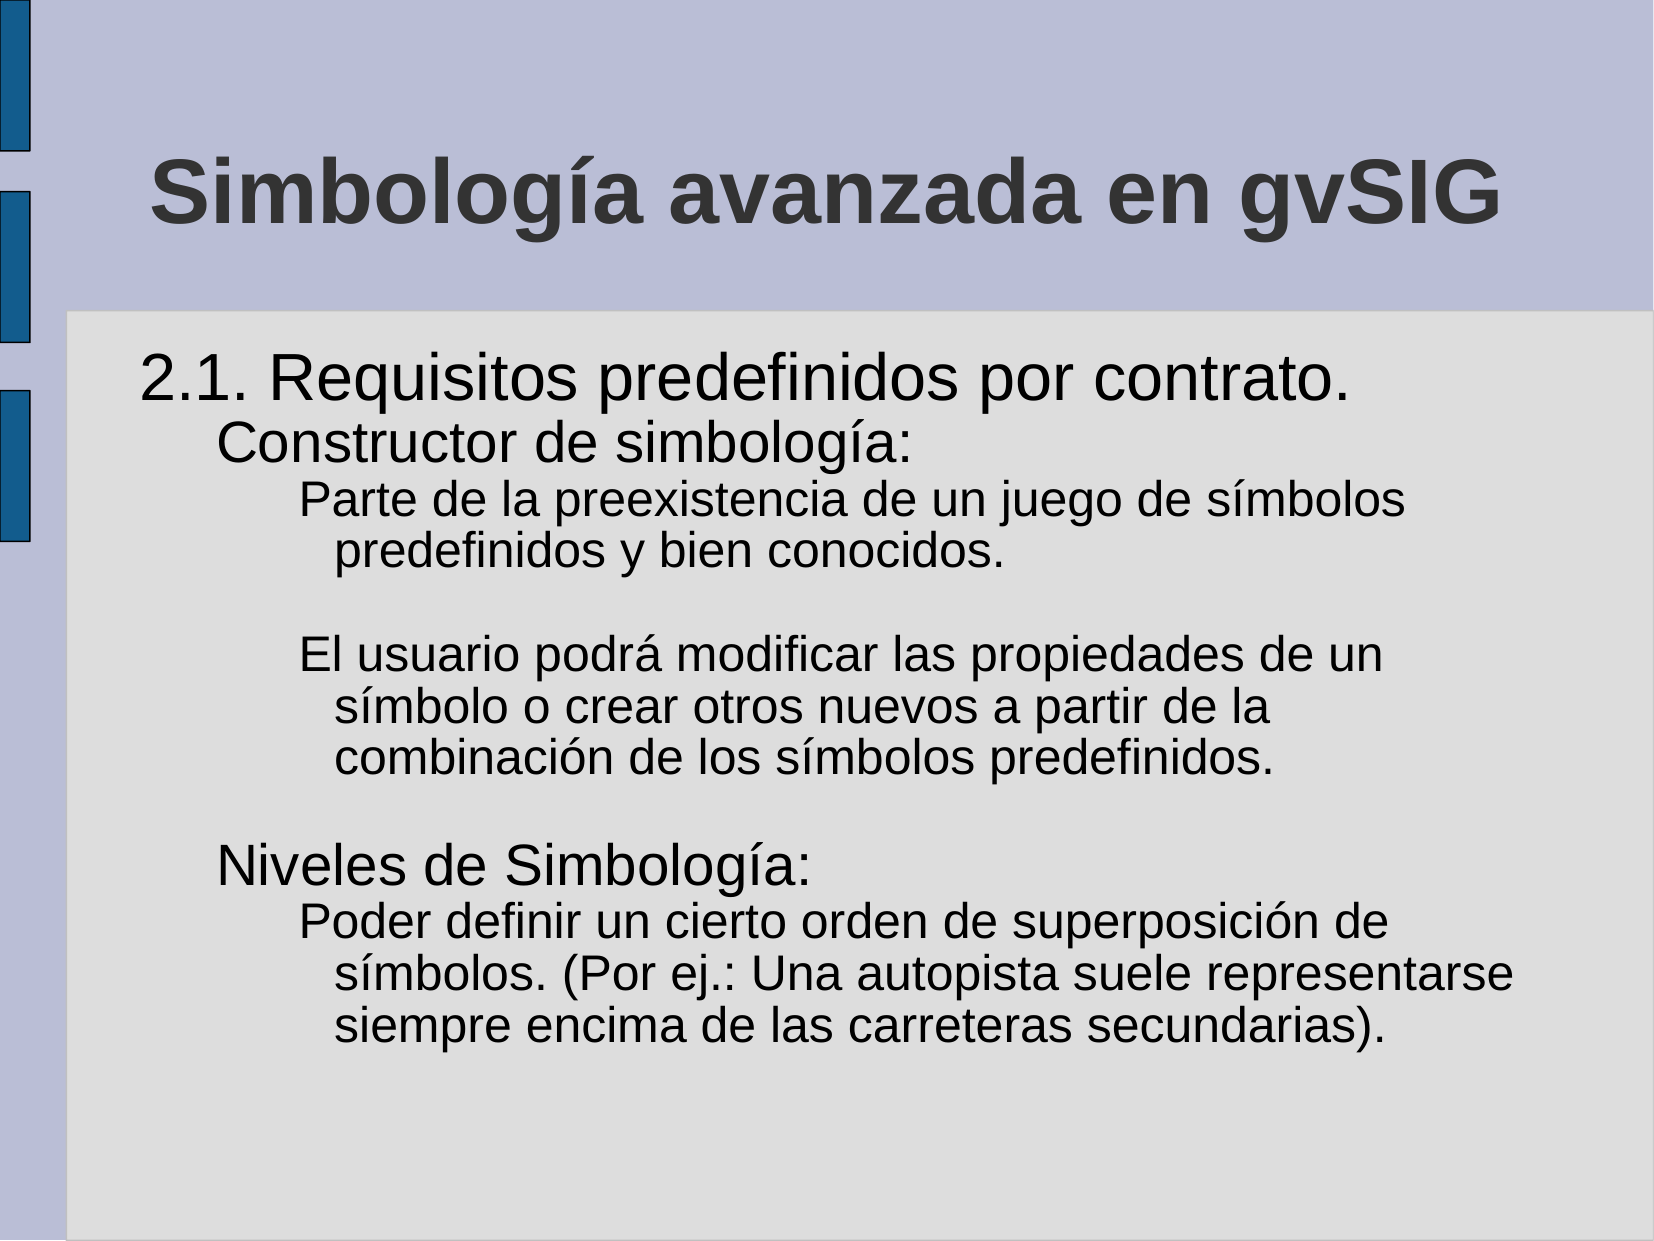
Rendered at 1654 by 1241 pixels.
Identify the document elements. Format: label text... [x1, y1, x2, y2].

list 2.1. Requisitos predefinidos por contrato. Constructor de simbología: Parte de la preexistencia de un juego de símbolos predefinidos y bien conocidos. El usuario podrá modificar las propiedades de un símbolo o crear otros nuevos a partir de la combinación de los símbolos predefinidos. Niveles de Simbología: Poder definir un cierto orden de superposición de símbolos. (Por ej.: Una autopista suele representarse siempre encima de las carreteras secundarias). [121, 344, 1534, 1112]
title Simbología avanzada en gvSIG [121, 98, 1534, 291]
